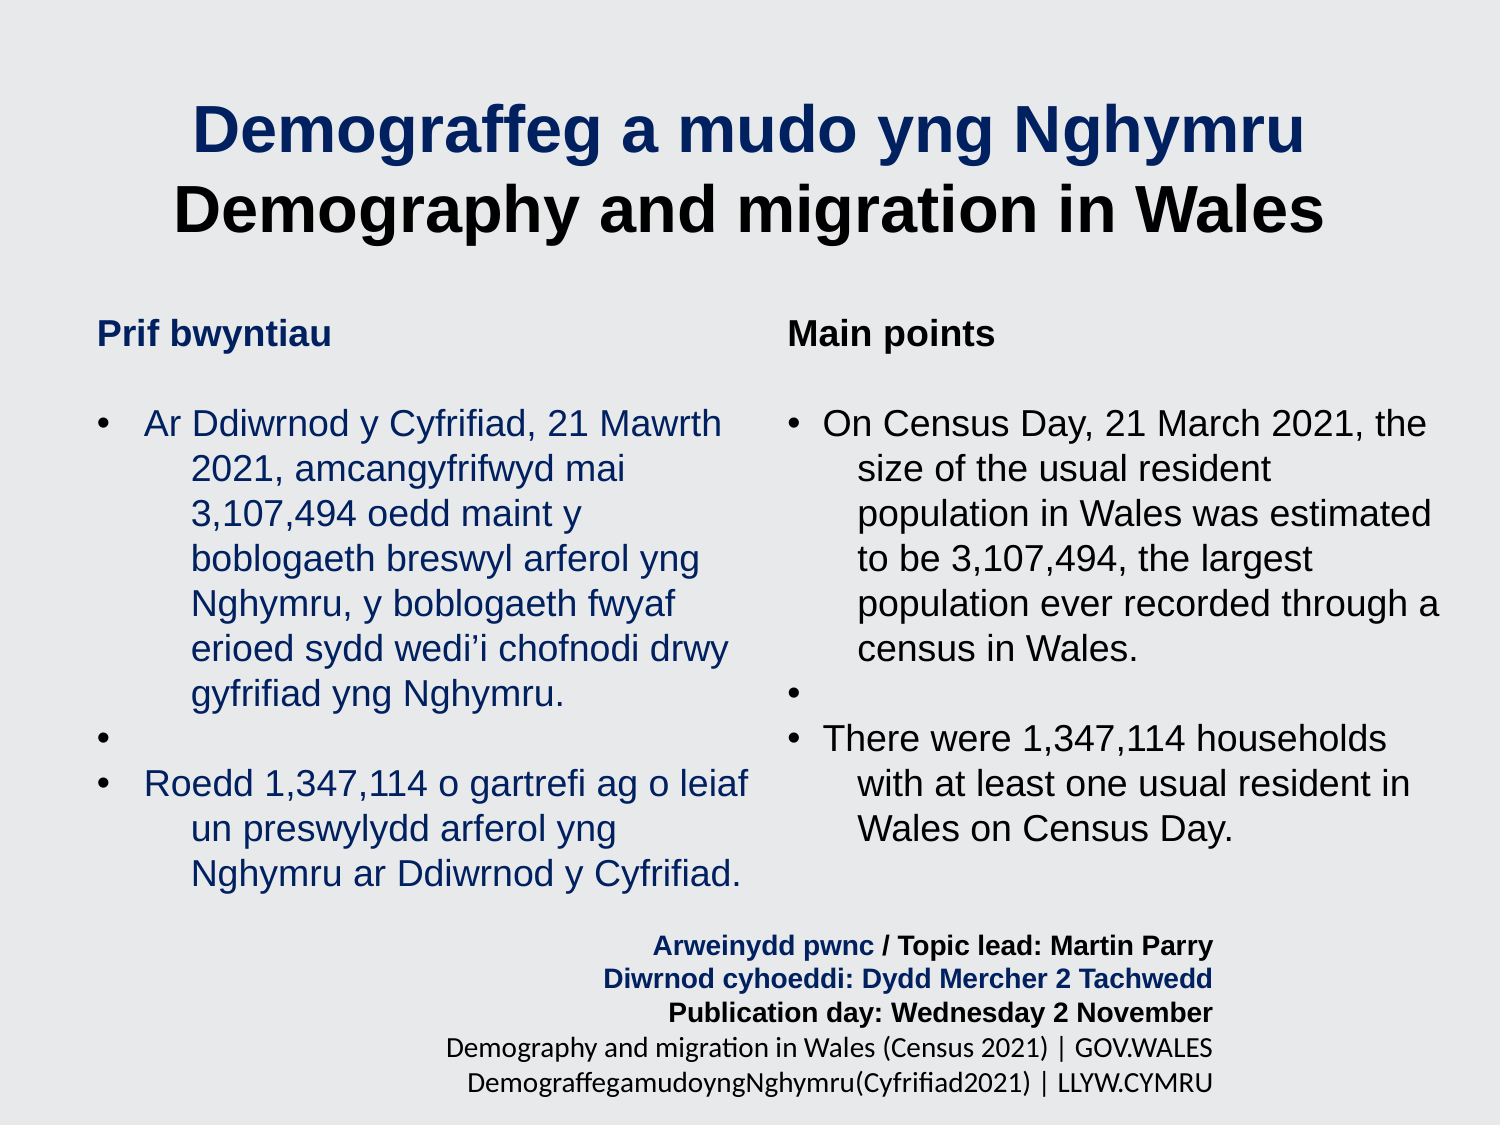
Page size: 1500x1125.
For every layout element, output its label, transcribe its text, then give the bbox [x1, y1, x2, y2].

text_box Prif bwyntiau Ar Ddiwrnod y Cyfrifiad, 21 Mawrth 2021, amcangyfrifwyd mai 3,107,494 oedd maint y boblogaeth breswyl arferol yng Nghymru, y boblogaeth fwyaf erioed sydd wedi’i chofnodi drwy gyfrifiad yng Nghymru. Roedd 1,347,114 o gartrefi ag o leiaf un preswylydd arferol yng Nghymru ar Ddiwrnod y Cyfrifiad. [81, 301, 773, 863]
text_box Main points On Census Day, 21 March 2021, the size of the usual resident population in Wales was estimated to be 3,107,494, the largest population ever recorded through a census in Wales. There were 1,347,114 households with at least one usual resident in Wales on Census Day. [773, 301, 1463, 863]
title Demograffeg a mudo yng Nghymru Demography and migration in Wales [103, 78, 1397, 203]
text_box Arweinydd pwnc / Topic lead: Martin Parry Diwrnod cyhoeddi: Dydd Mercher 2 Tachwedd Publication day: Wednesday 2 November Demography and migration in Wales (Census 2021) | GOV.WALES Demograffeg a mudo yng Nghymru (Cyfrifiad 2021) | LLYW.CYMRU [431, 919, 1463, 1108]
